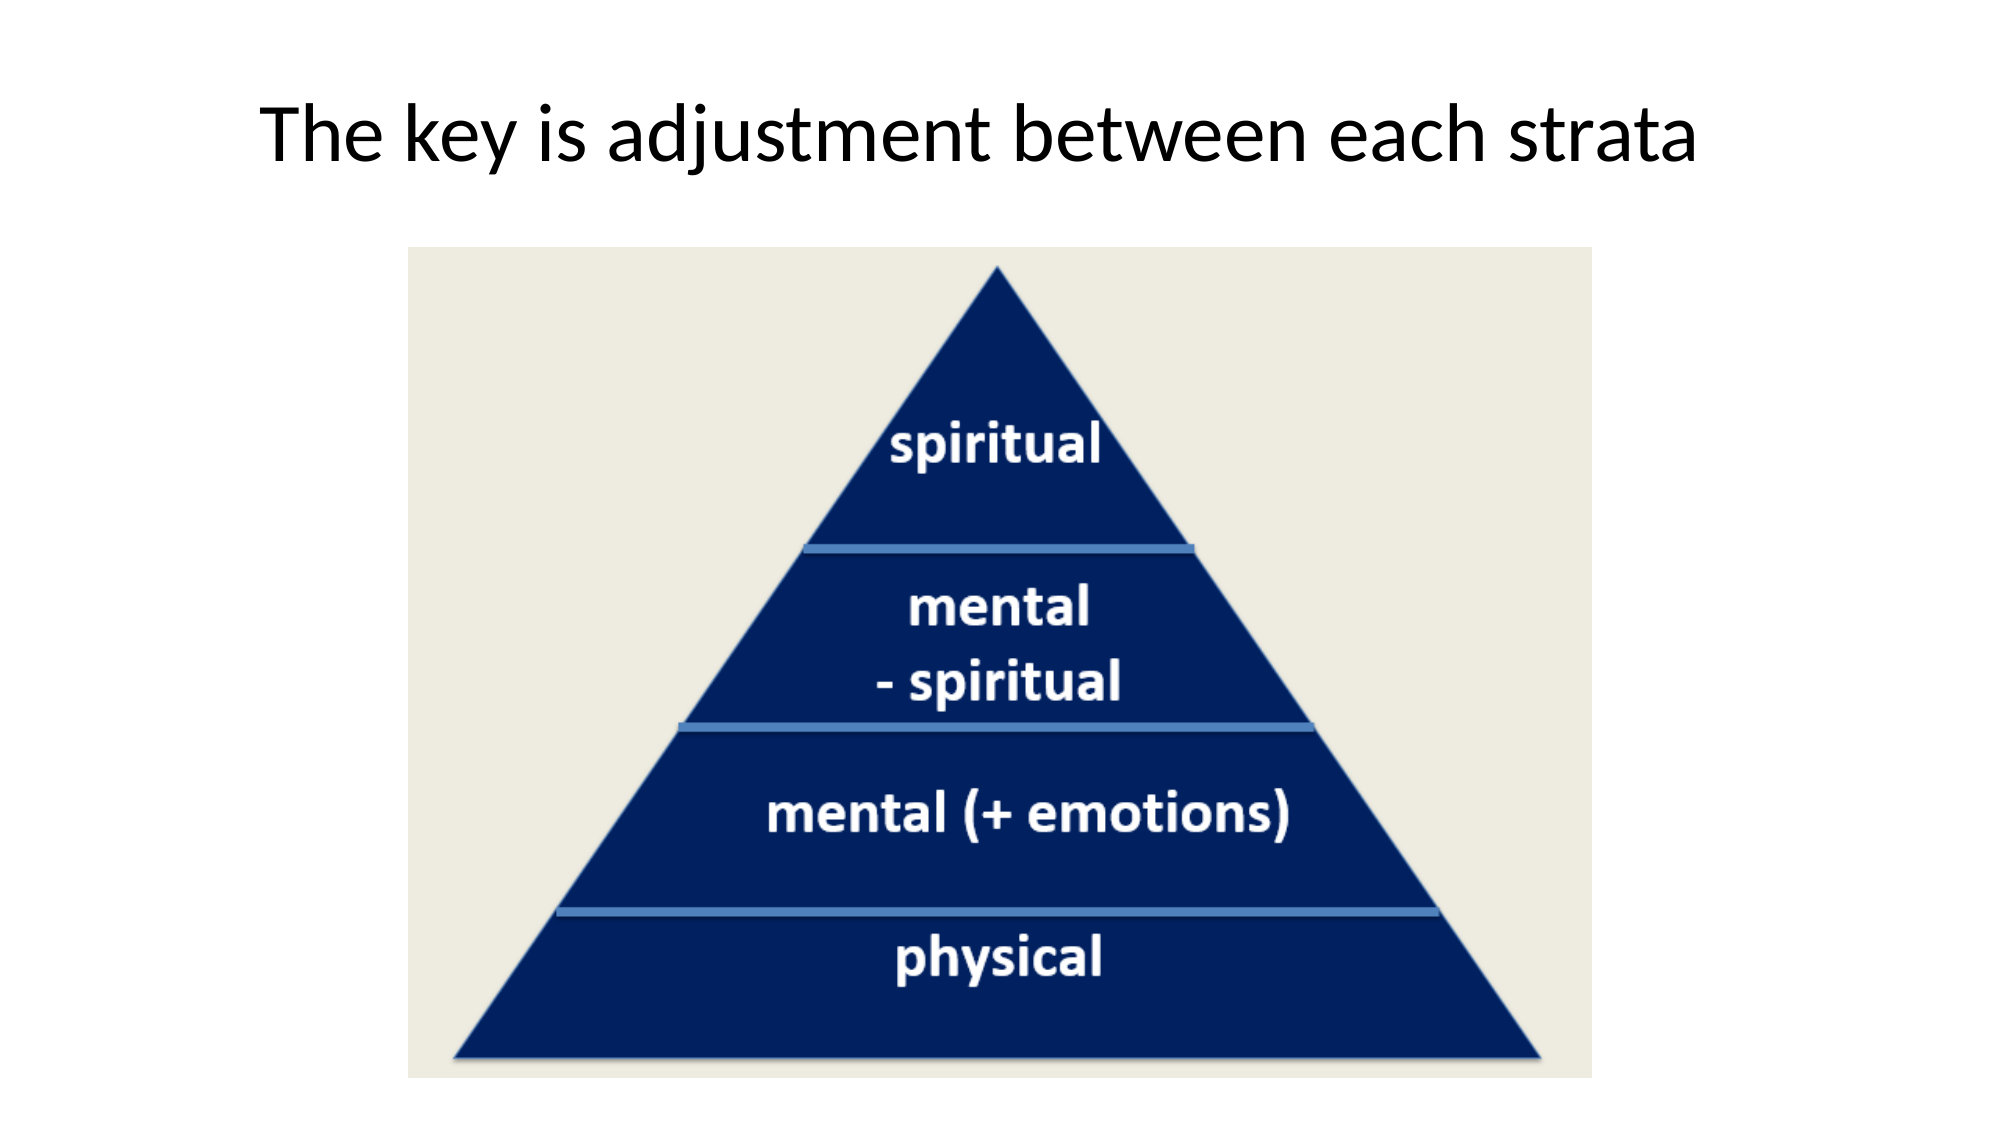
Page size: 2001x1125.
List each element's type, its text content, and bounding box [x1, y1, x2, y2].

picture [408, 247, 1592, 1078]
list The key is adjustment between each strata [117, 82, 1843, 797]
